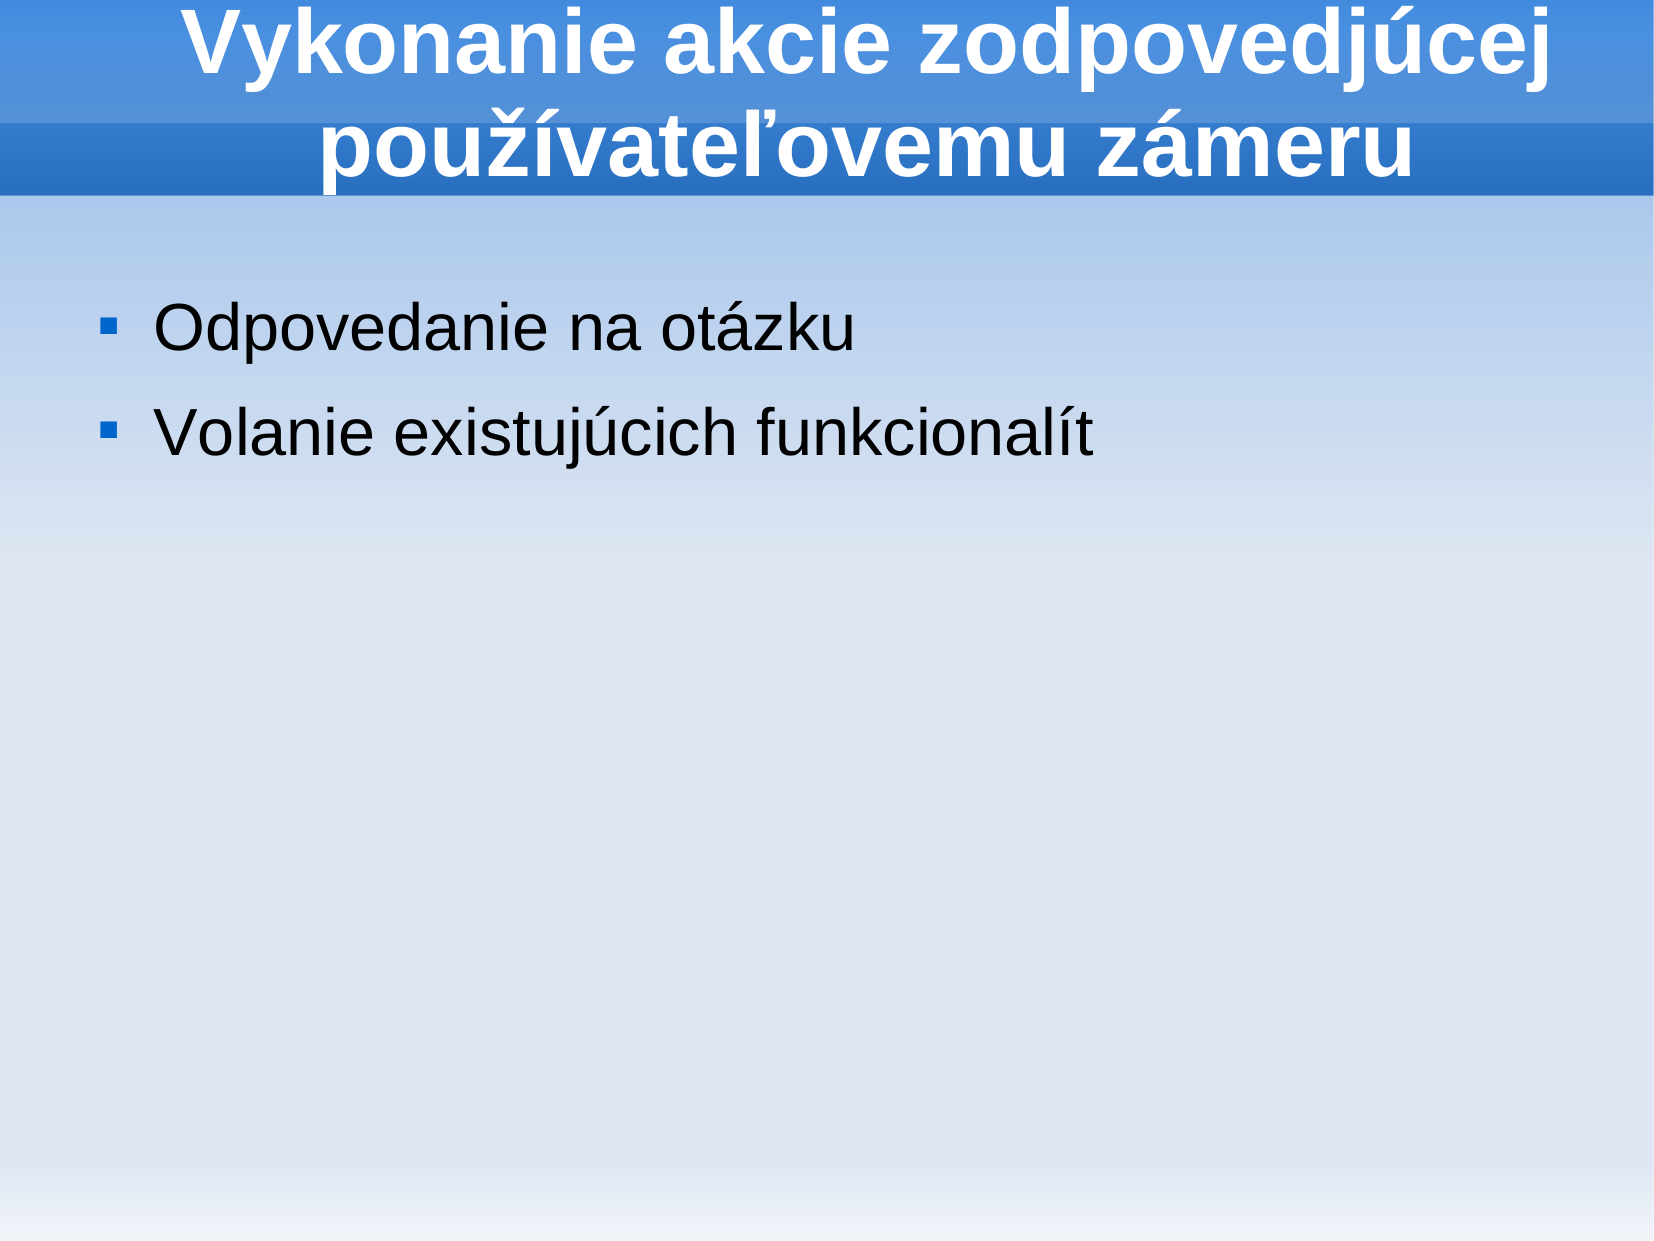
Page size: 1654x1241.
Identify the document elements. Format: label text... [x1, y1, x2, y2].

picture [0, 0, 1654, 1241]
list Odpovedanie na otázku Volanie existujúcich funkcionalít [82, 290, 1571, 1109]
title Vykonanie akcie zodpovedjúcej používateľovemu zámeru [0, 0, 1595, 237]
